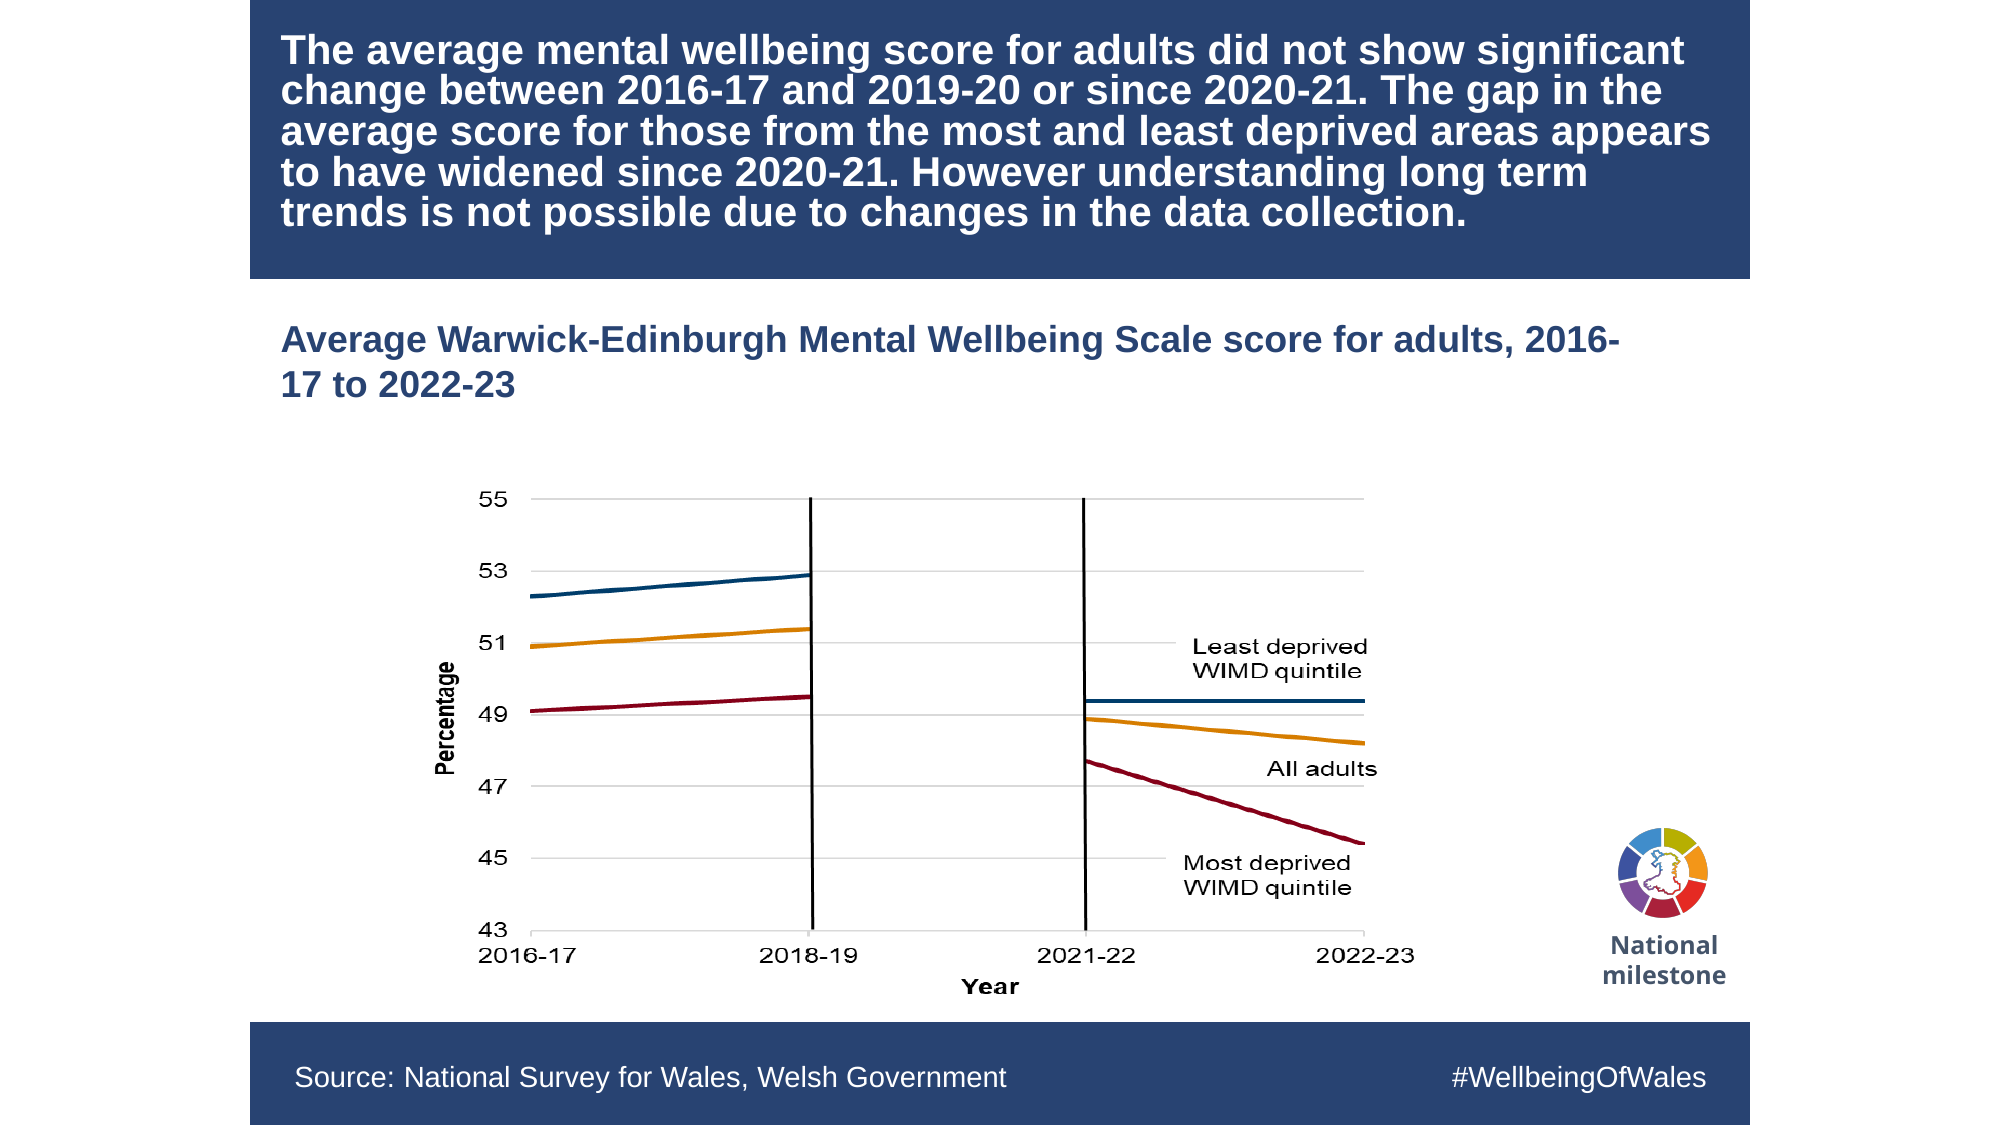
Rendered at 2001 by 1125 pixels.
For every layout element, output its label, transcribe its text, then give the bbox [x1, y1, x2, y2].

text_box Average Warwick-Edinburgh Mental Wellbeing Scale score for adults, 2016-17 to 2022-23 [266, 308, 1660, 413]
text_box [250, 0, 1750, 279]
title The average mental wellbeing score for adults did not show significant change between 2016-17 and 2019-20 or since 2020-21. The gap in the average score for those from the most and least deprived areas appears to have widened since 2020-21. However understanding long term trends is not possible due to changes in the data collection. [265, 0, 1731, 268]
text_box Source: National Survey for Wales, Welsh Government [279, 1050, 1152, 1101]
picture [421, 413, 1544, 1010]
picture [1618, 828, 1711, 918]
text_box National milestone [1566, 922, 1762, 999]
text_box #WellbeingOfWales [1437, 1050, 1734, 1101]
text_box [250, 1022, 1750, 1125]
